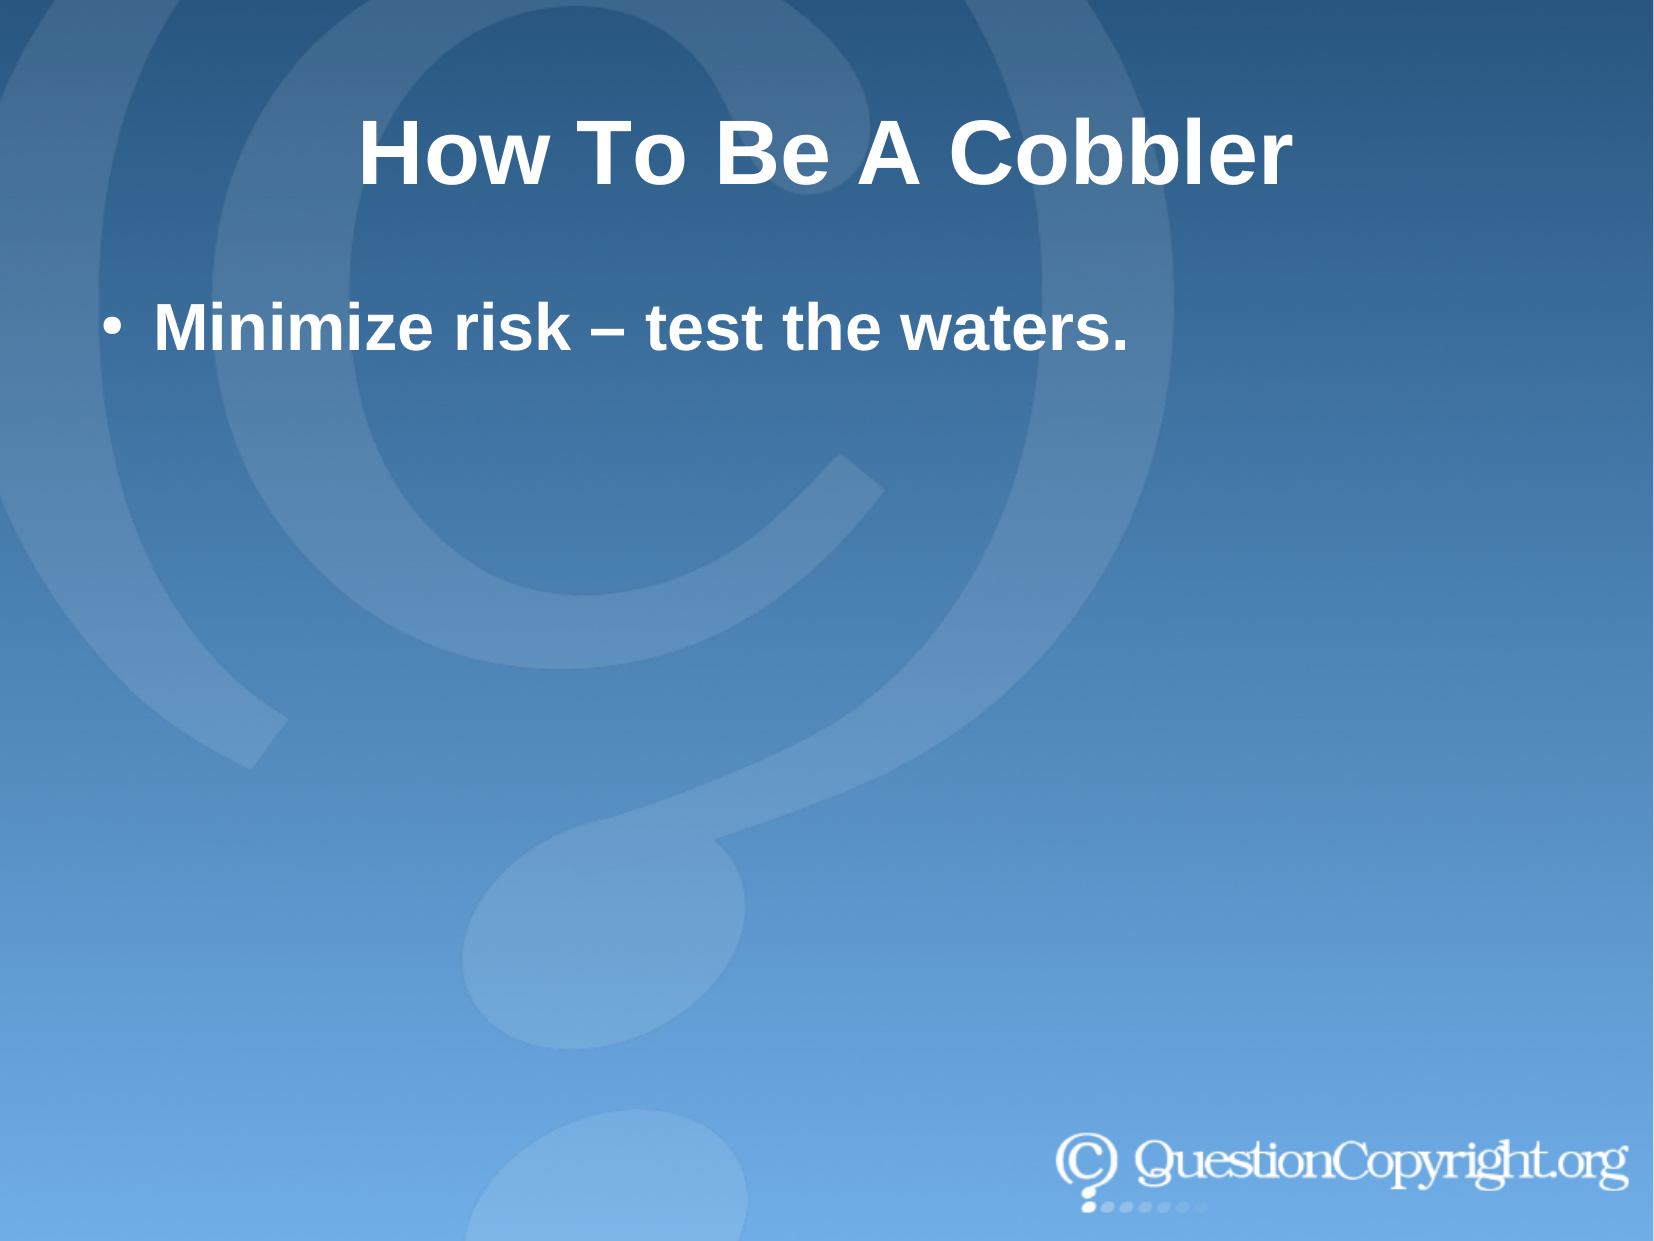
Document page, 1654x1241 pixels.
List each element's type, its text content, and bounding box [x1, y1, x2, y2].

title How To Be A Cobbler [82, 49, 1571, 257]
picture [0, 0, 1654, 1241]
list Minimize risk – test the waters. [82, 290, 1571, 1094]
